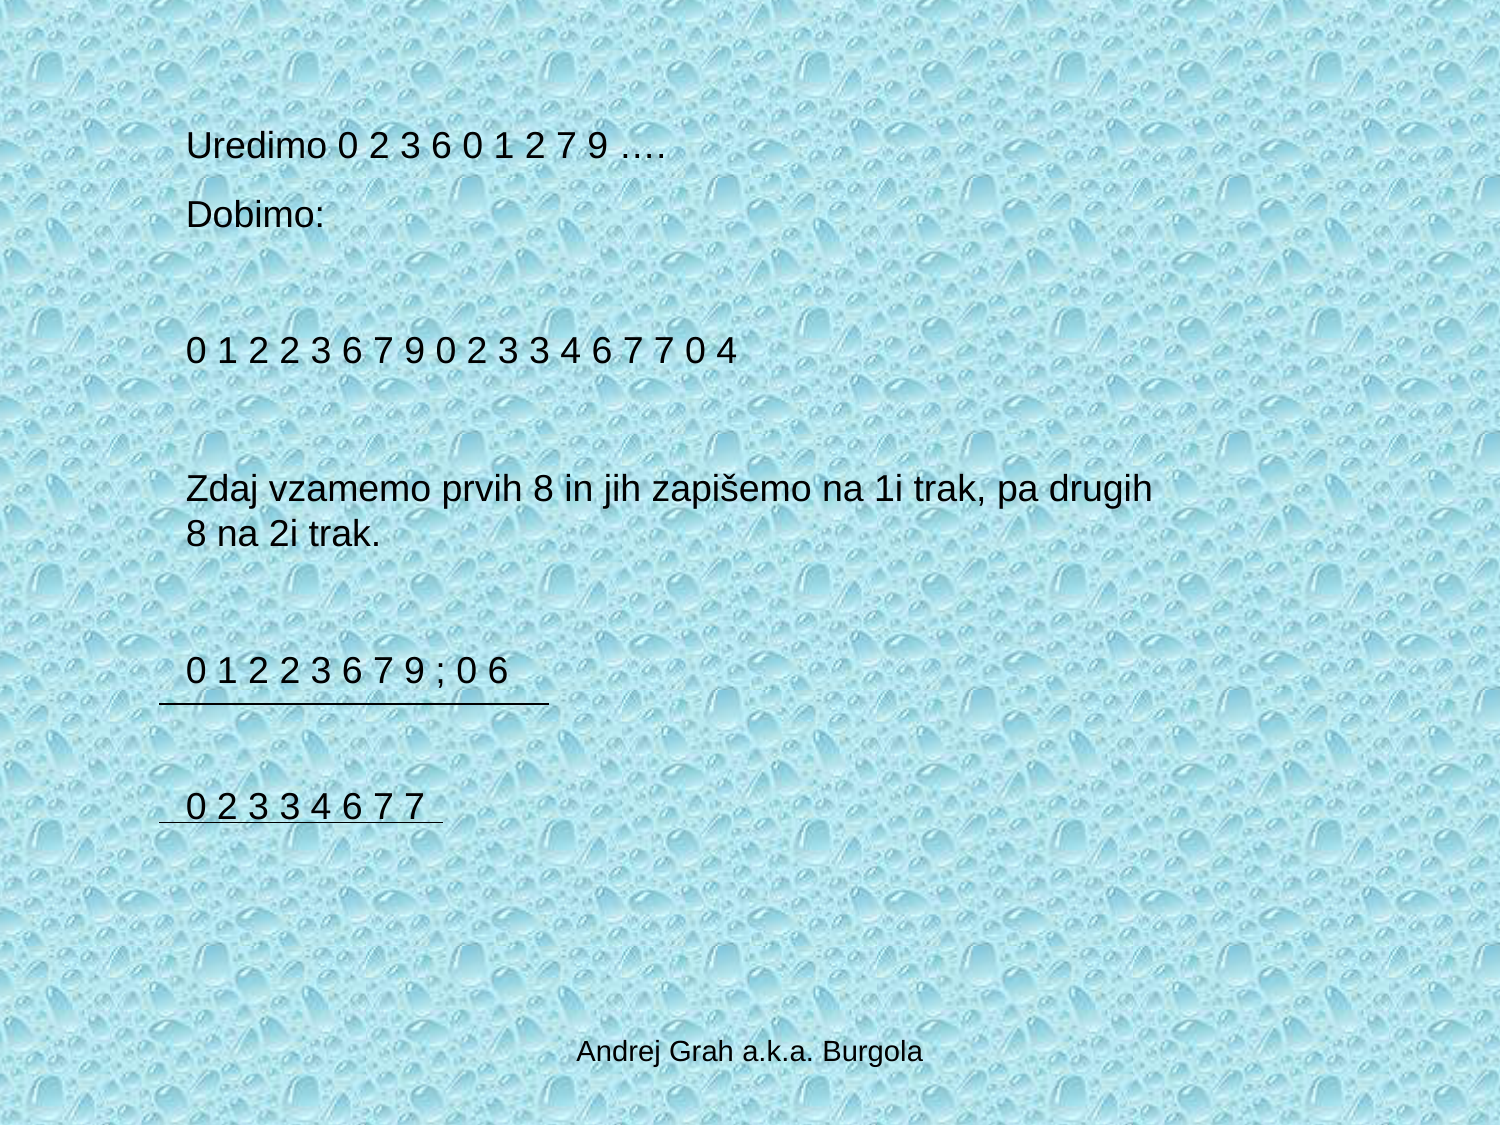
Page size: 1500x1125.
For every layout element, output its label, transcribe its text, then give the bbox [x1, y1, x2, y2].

text_box Andrej Grah a.k.a. Burgola [512, 1024, 988, 1103]
picture [0, 0, 1500, 1125]
text_box Zdaj vzamemo prvih 8 in jih zapišemo na 1i trak, pa drugih 8 na 2i trak. 0 1 2 2 3 6 7 9 ; 0 6 0 2 3 3 4 6 7 7 [171, 456, 1188, 836]
text_box Uredimo 0 2 3 6 0 1 2 7 9 …. Dobimo: 0 1 2 2 3 6 7 9 0 2 3 3 4 6 7 7 0 4 [171, 113, 1164, 380]
